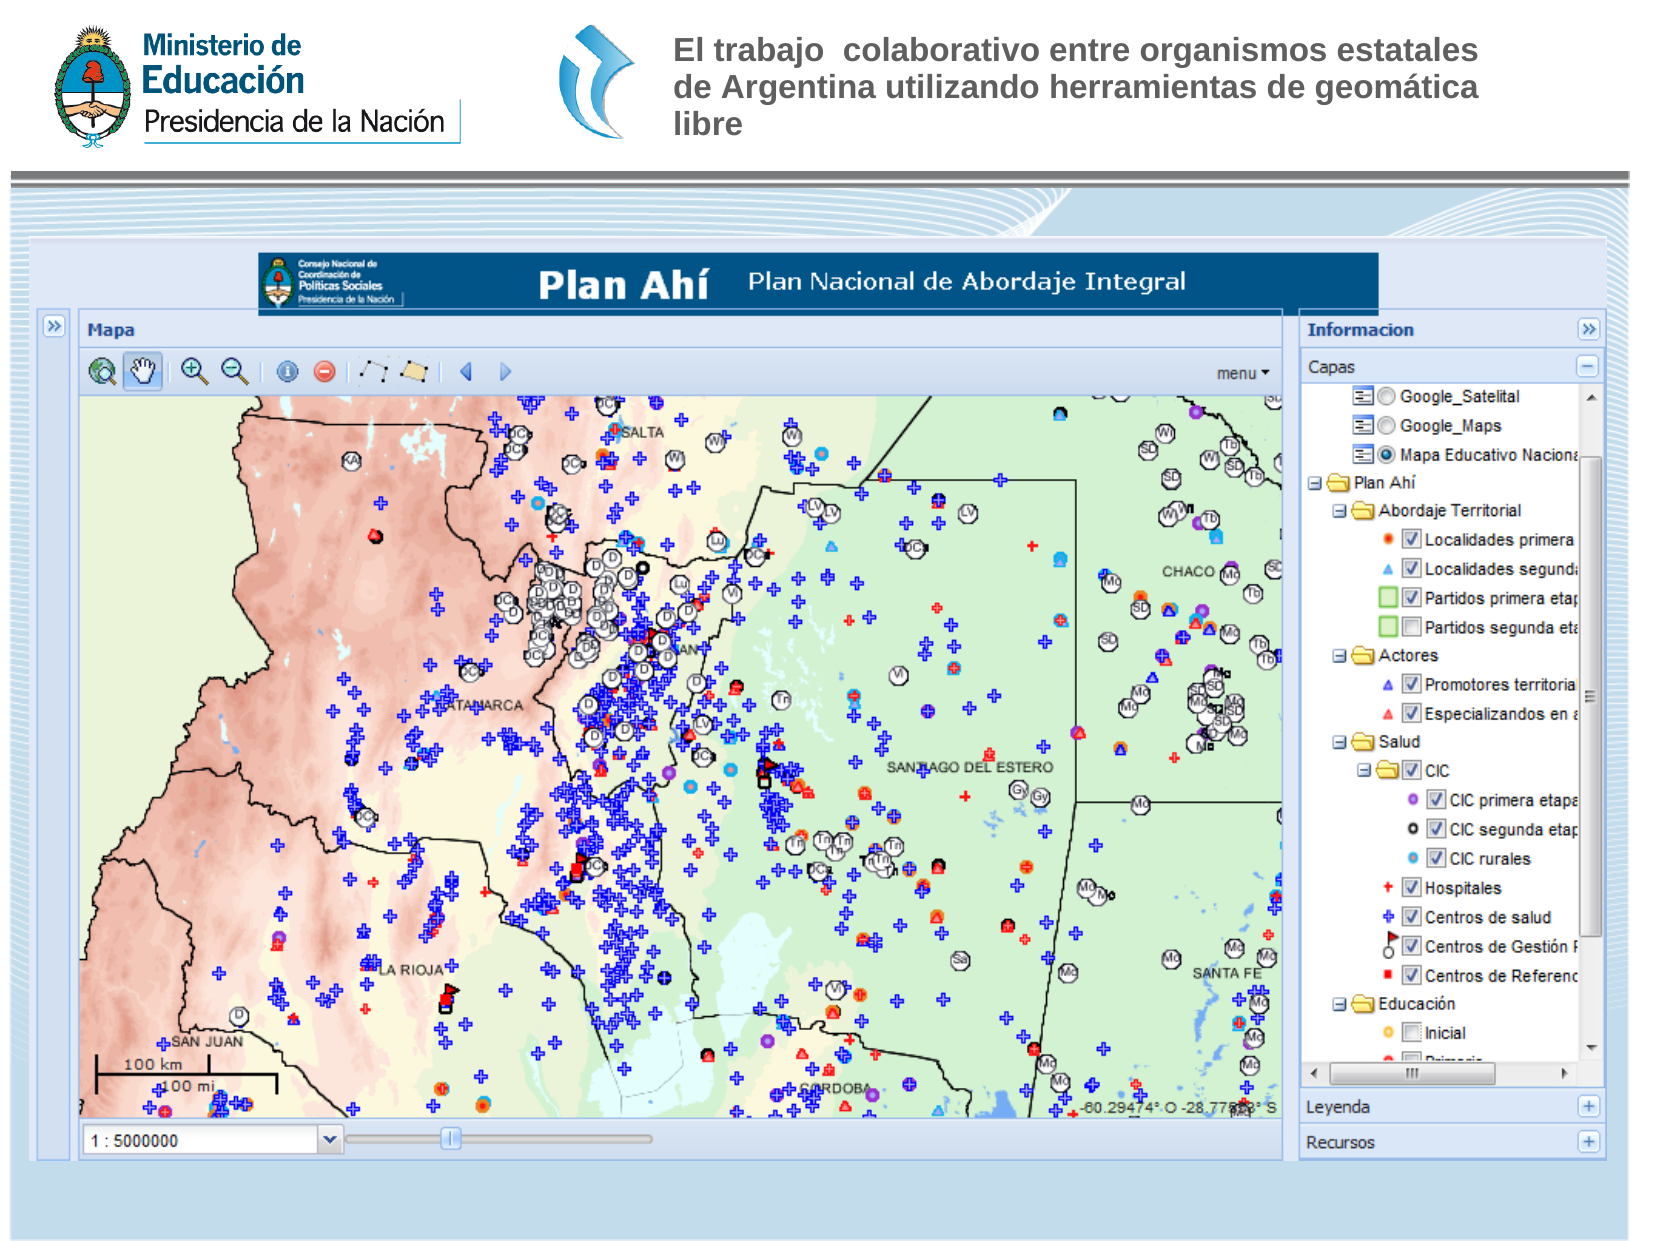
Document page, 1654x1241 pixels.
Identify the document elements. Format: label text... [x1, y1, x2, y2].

text_box El trabajo colaborativo entre organismos estatales de Argentina utilizando herramientas de geomática libre [673, 0, 1512, 172]
picture [0, 17, 1642, 1241]
